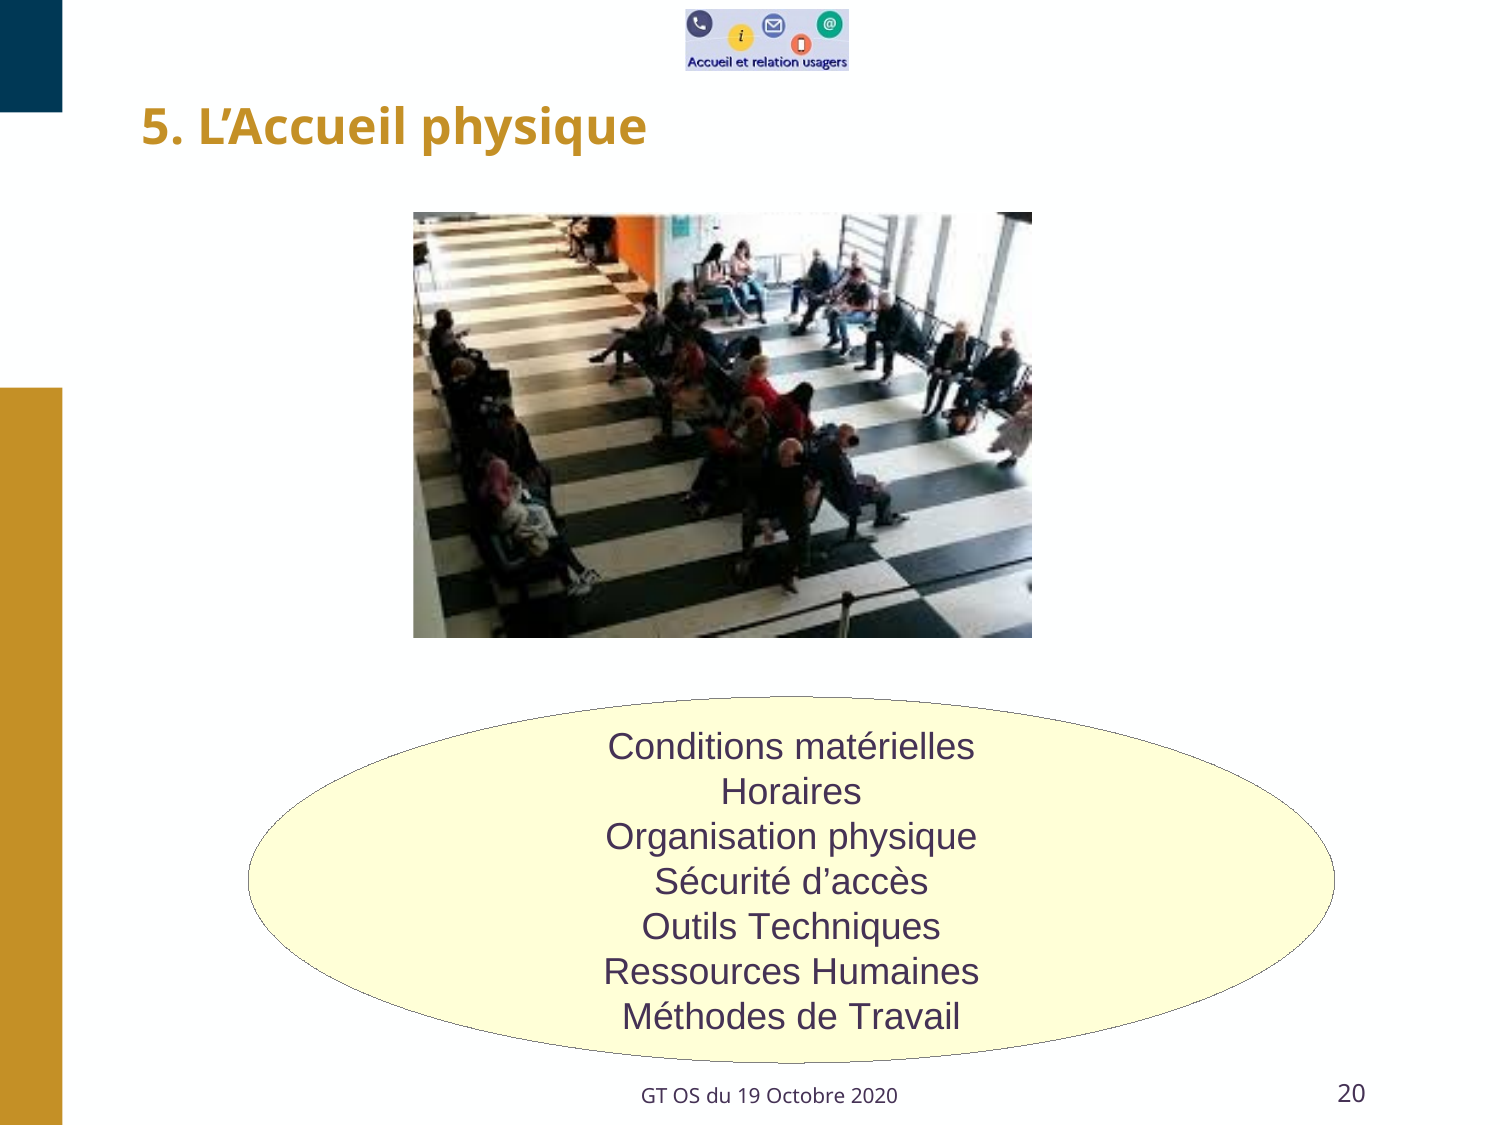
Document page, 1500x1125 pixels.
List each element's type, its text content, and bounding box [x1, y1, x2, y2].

text_box Conditions matérielles Horaires Organisation physique Sécurité d’accès Outils Techniques Ressources Humaines Méthodes de Travail [248, 696, 1335, 1064]
title 5. L’Accueil physique [141, 70, 1428, 186]
picture [413, 212, 1032, 638]
picture [685, 9, 849, 70]
